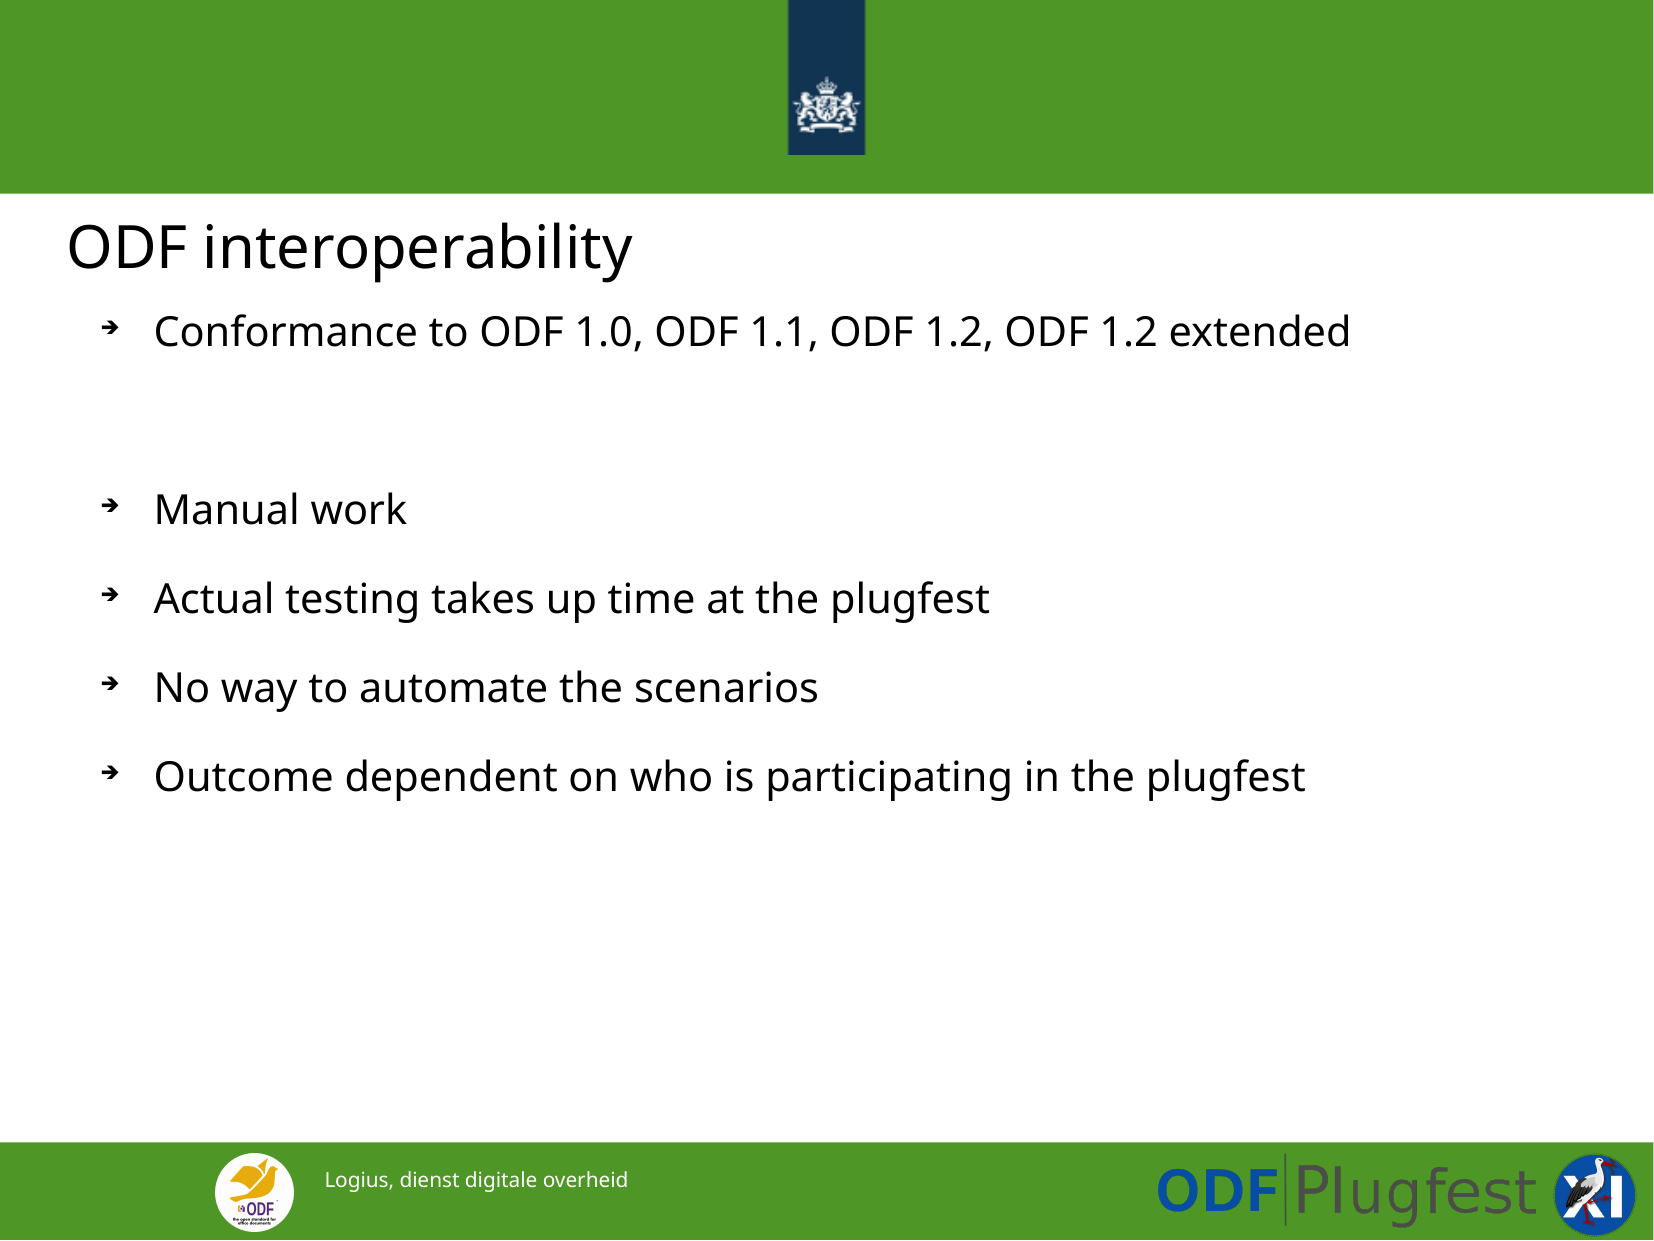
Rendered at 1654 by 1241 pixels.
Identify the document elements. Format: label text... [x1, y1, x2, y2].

list Conformance to ODF 1.0, ODF 1.1, ODF 1.2, ODF 1.2 extended Manual work Actual testing takes up time at the plugfest No way to automate the scenarios Outcome dependent on who is participating in the plugfest [82, 302, 1538, 1152]
picture [215, 1153, 294, 1232]
title ODF interoperability [66, 193, 1486, 297]
picture [1158, 1153, 1654, 1237]
picture [0, 0, 1654, 155]
